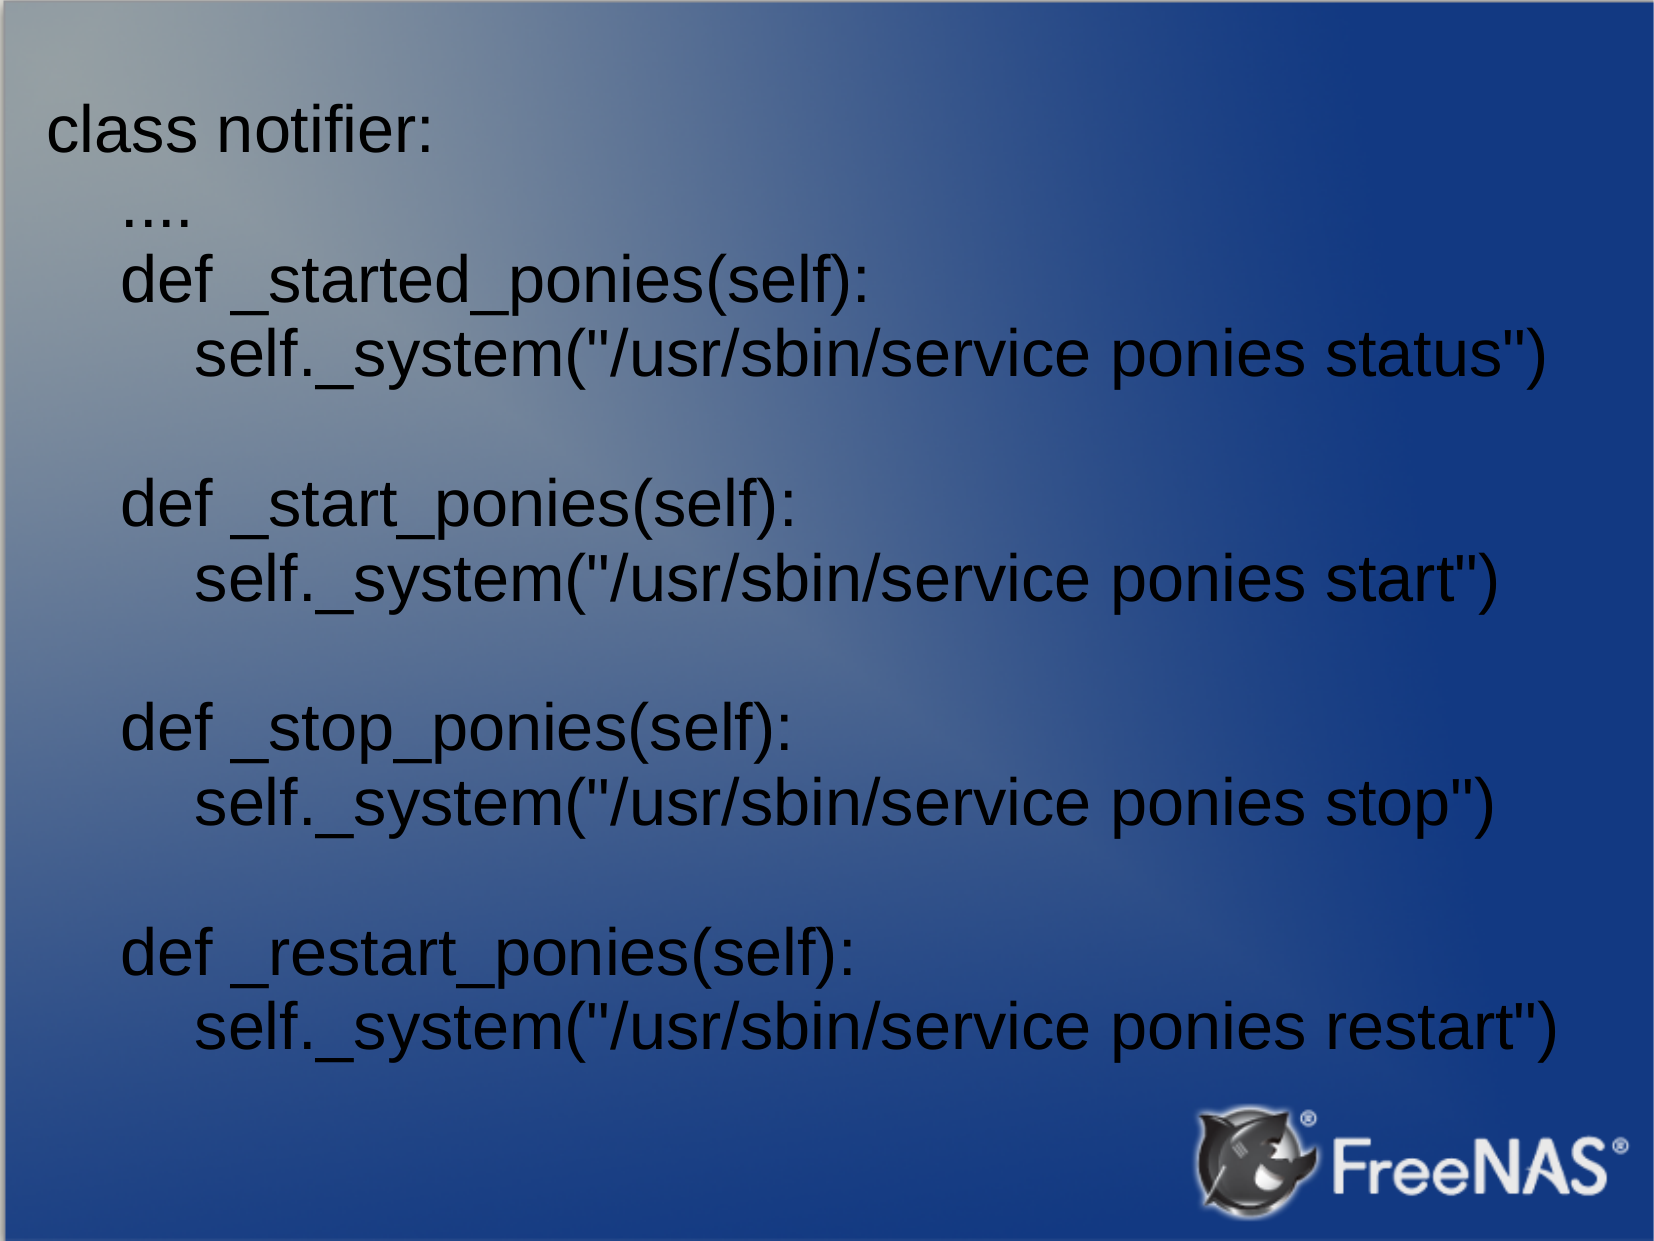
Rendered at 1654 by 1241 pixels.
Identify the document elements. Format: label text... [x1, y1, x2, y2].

text_box class notifier: .... def _started_ponies(self): self._system("/usr/sbin/service ponies status") def _start_ponies(self): self._system("/usr/sbin/service ponies start") def _stop_ponies(self): self._system("/usr/sbin/service ponies stop") def _restart_ponies(self): self._system("/usr/sbin/service ponies restart") [31, 84, 1622, 1156]
picture [0, 0, 1654, 1241]
